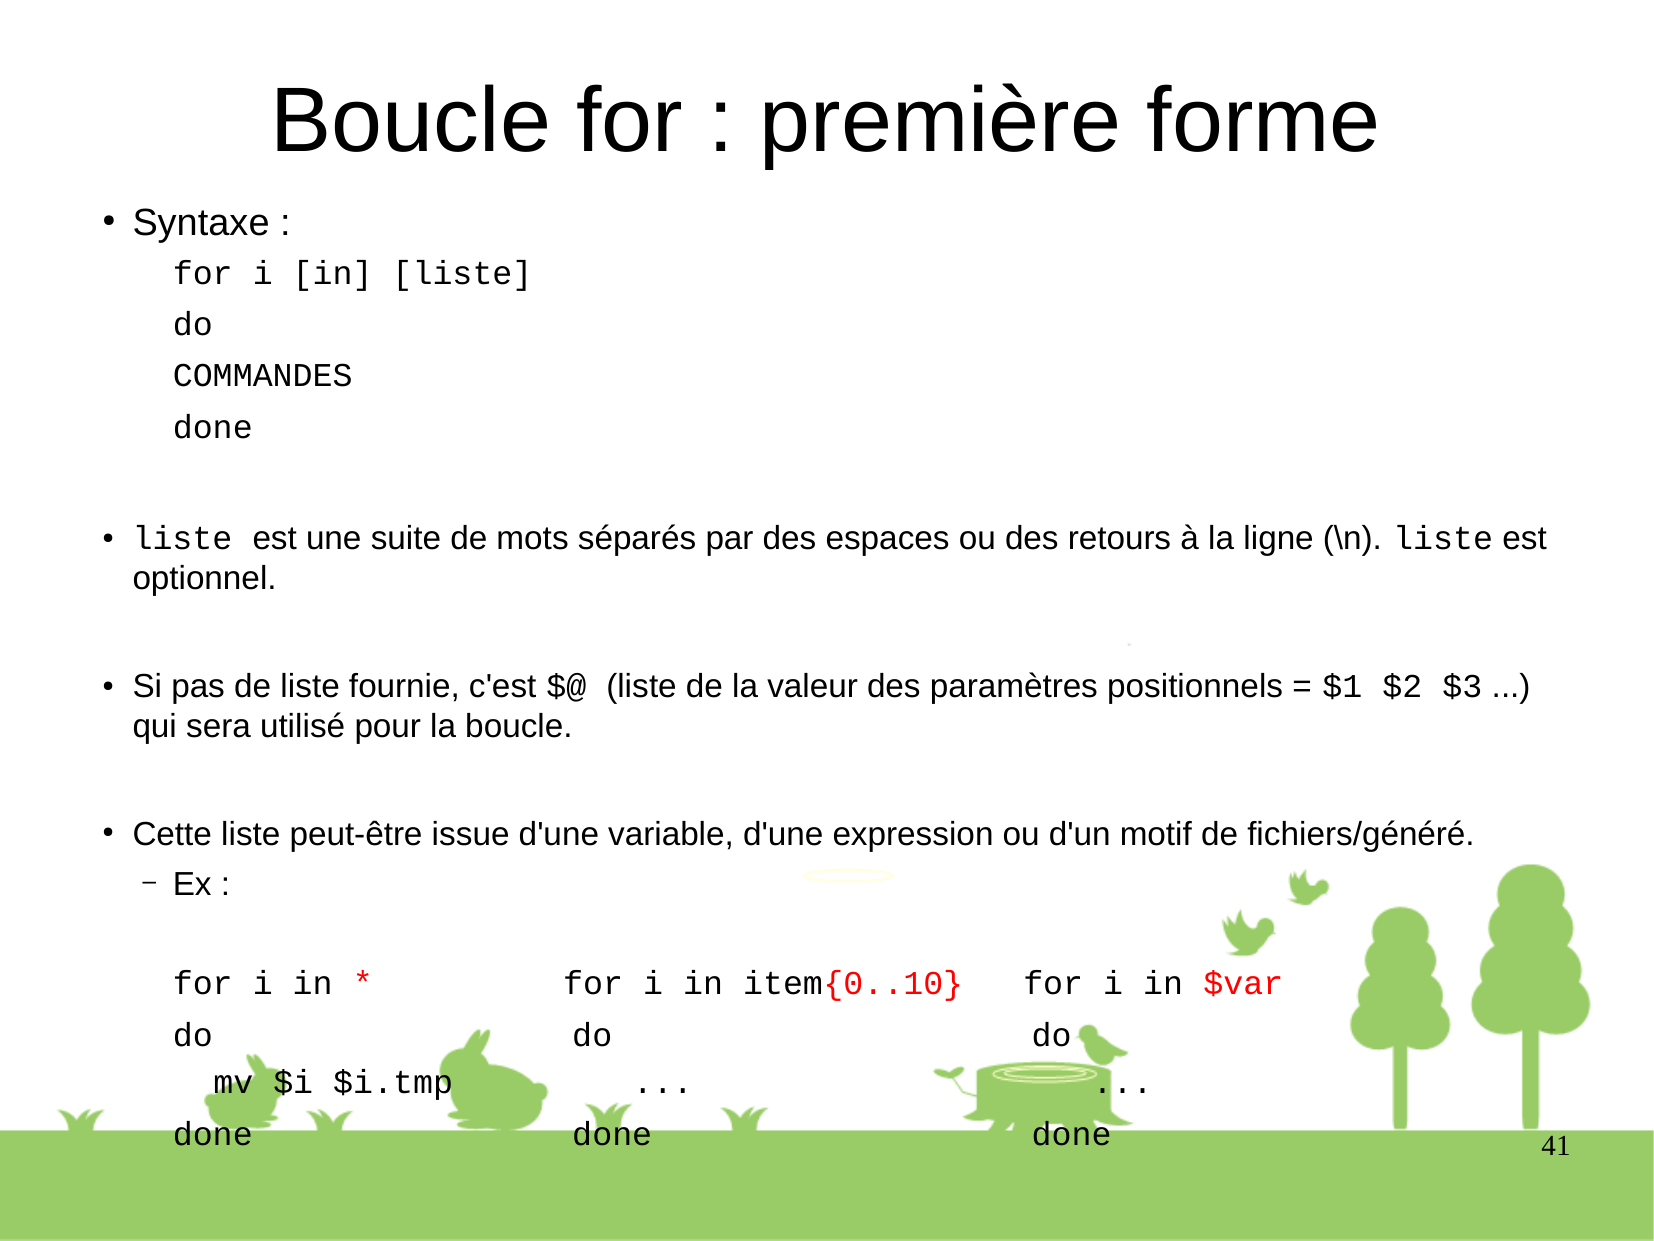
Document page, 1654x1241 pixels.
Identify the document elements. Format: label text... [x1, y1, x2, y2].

title Boucle for : première forme [82, 49, 1571, 189]
list Syntaxe : for i [in] [liste] do COMMANDES done liste est une suite de mots séparés par des espaces ou des retours à la ligne (\n). liste est optionnel. Si pas de liste fournie, c'est $@ (liste de la valeur des paramètres positionnels = $1 $2 $3 ...) qui sera utilisé pour la boucle. Cette liste peut-être issue d'une variable, d'une expression ou d'un motif de fichiers/généré. Ex : for i in * for i in item{0..10} for i in $var do do do mv $i $i.tmp ... ... done done done [92, 200, 1548, 1163]
picture [0, 0, 1654, 1241]
